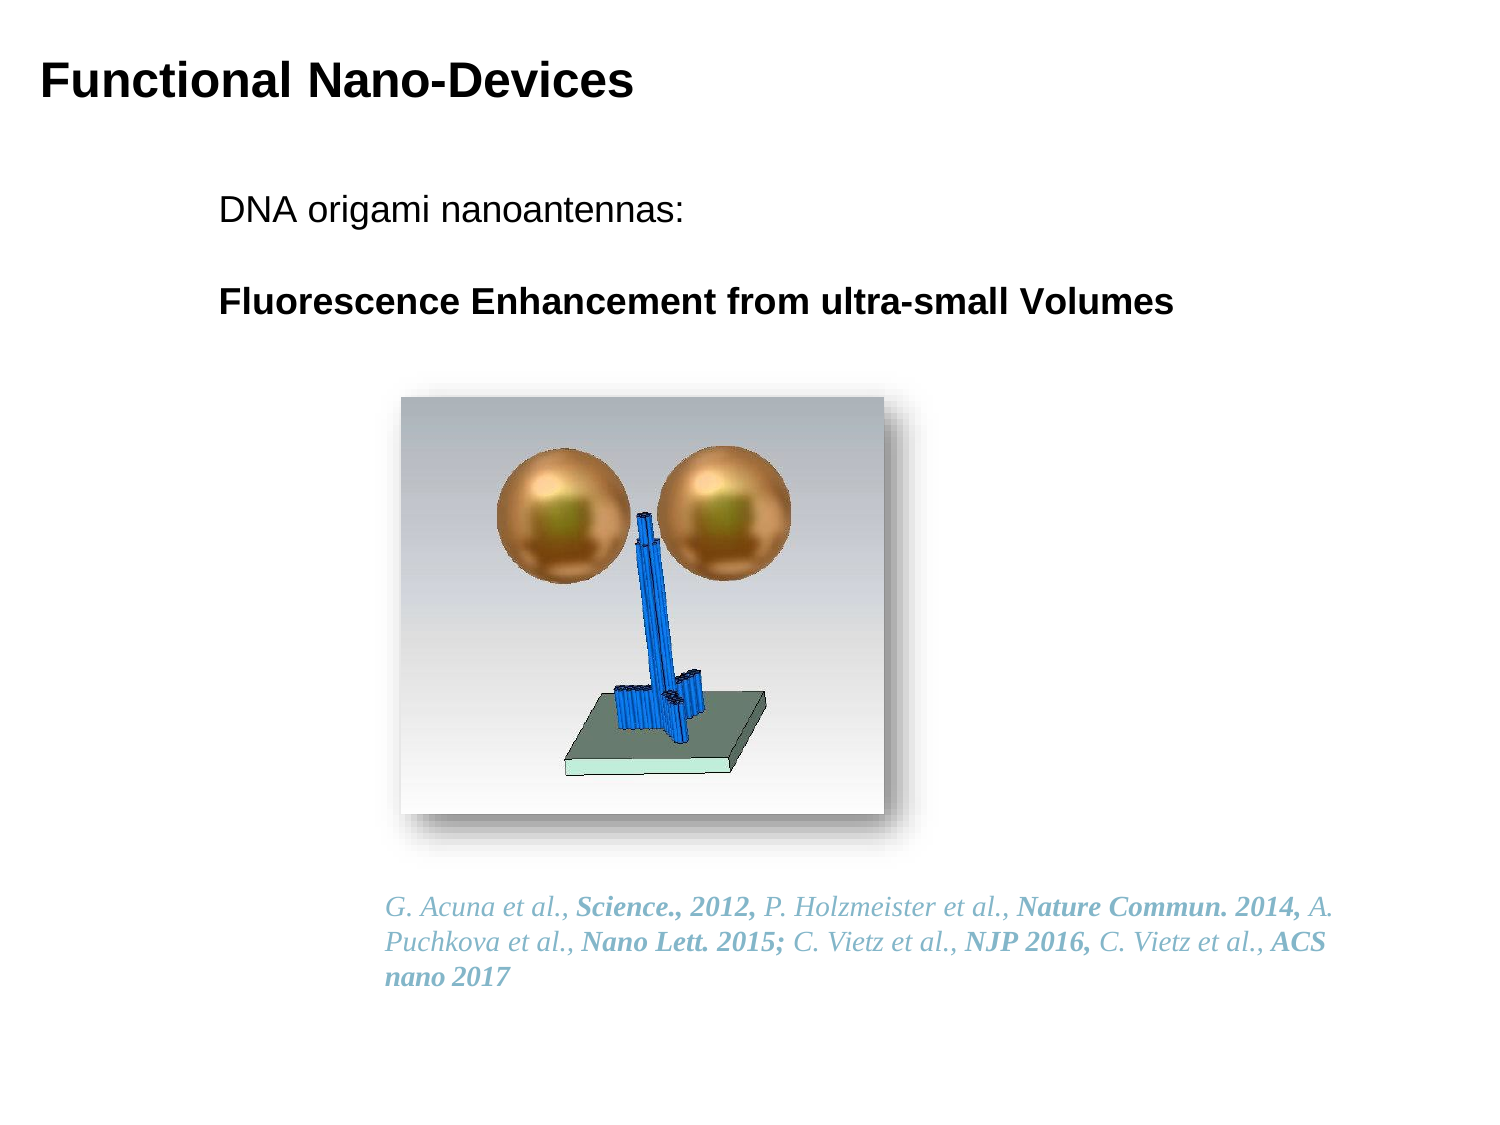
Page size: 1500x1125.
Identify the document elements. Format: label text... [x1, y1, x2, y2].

text_box DNA origami nanoantennas: Fluorescence Enhancement from ultra-small Volumes [216, 183, 1177, 323]
title Functional Nano-Devices [31, 27, 1469, 152]
text_box G. Acuna et al., Science., 2012, P. Holzmeister et al., Nature Commun. 2014, A. Puchkova et al., Nano Lett. 2015; C. Vietz et al., NJP 2016, C. Vietz et al., ACS nano 2017 [383, 885, 1392, 995]
picture [375, 371, 939, 869]
